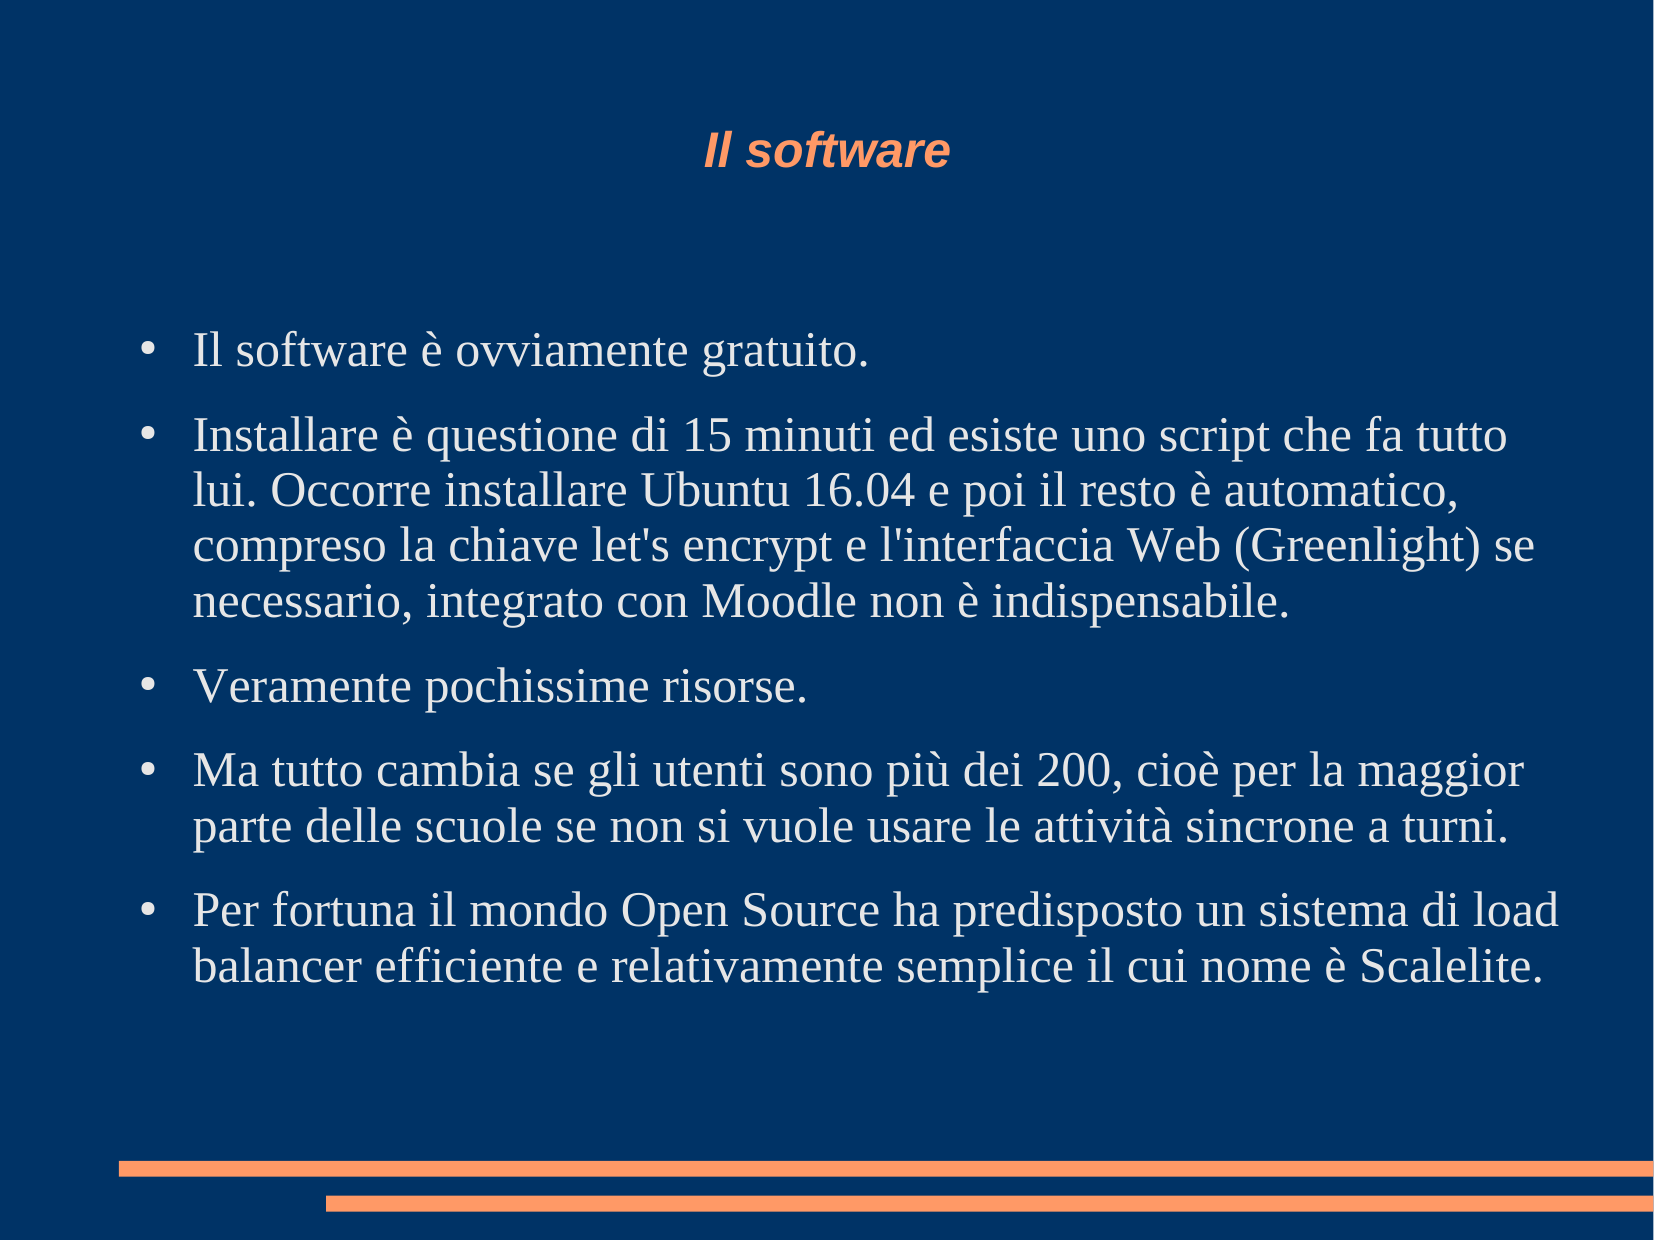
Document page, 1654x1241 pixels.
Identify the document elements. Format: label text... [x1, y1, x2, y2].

list Il software è ovviamente gratuito. Installare è questione di 15 minuti ed esiste uno script che fa tutto lui. Occorre installare Ubuntu 16.04 e poi il resto è automatico, compreso la chiave let's encrypt e l'interfaccia Web (Greenlight) se necessario, integrato con Moodle non è indispensabile. Veramente pochissime risorse. Ma tutto cambia se gli utenti sono più dei 200, cioè per la maggior parte delle scuole se non si vuole usare le attività sincrone a turni. Per fortuna il mondo Open Source ha predisposto un sistema di load balancer efficiente e relativamente semplice il cui nome è Scalelite. [121, 322, 1561, 1132]
title Il software [121, 46, 1534, 254]
